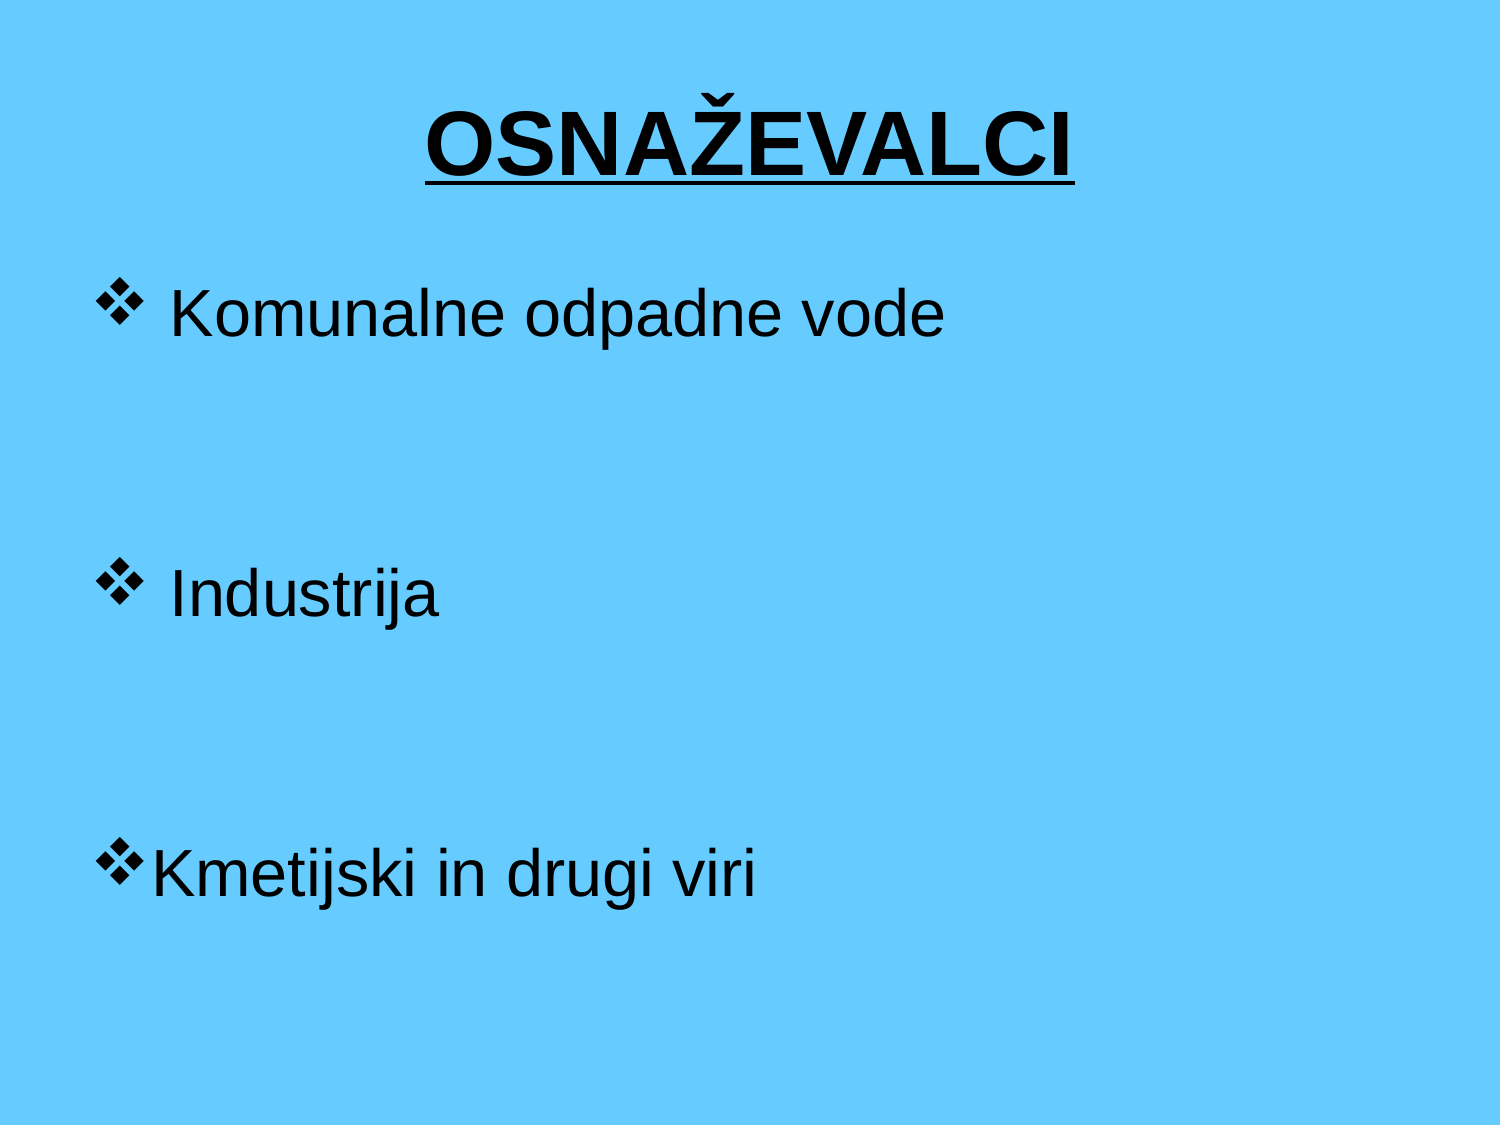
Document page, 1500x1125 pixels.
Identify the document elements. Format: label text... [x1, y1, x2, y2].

list Komunalne odpadne vode Industrija Kmetijski in drugi viri [75, 262, 1425, 1005]
title OSNAŽEVALCI [75, 45, 1425, 233]
